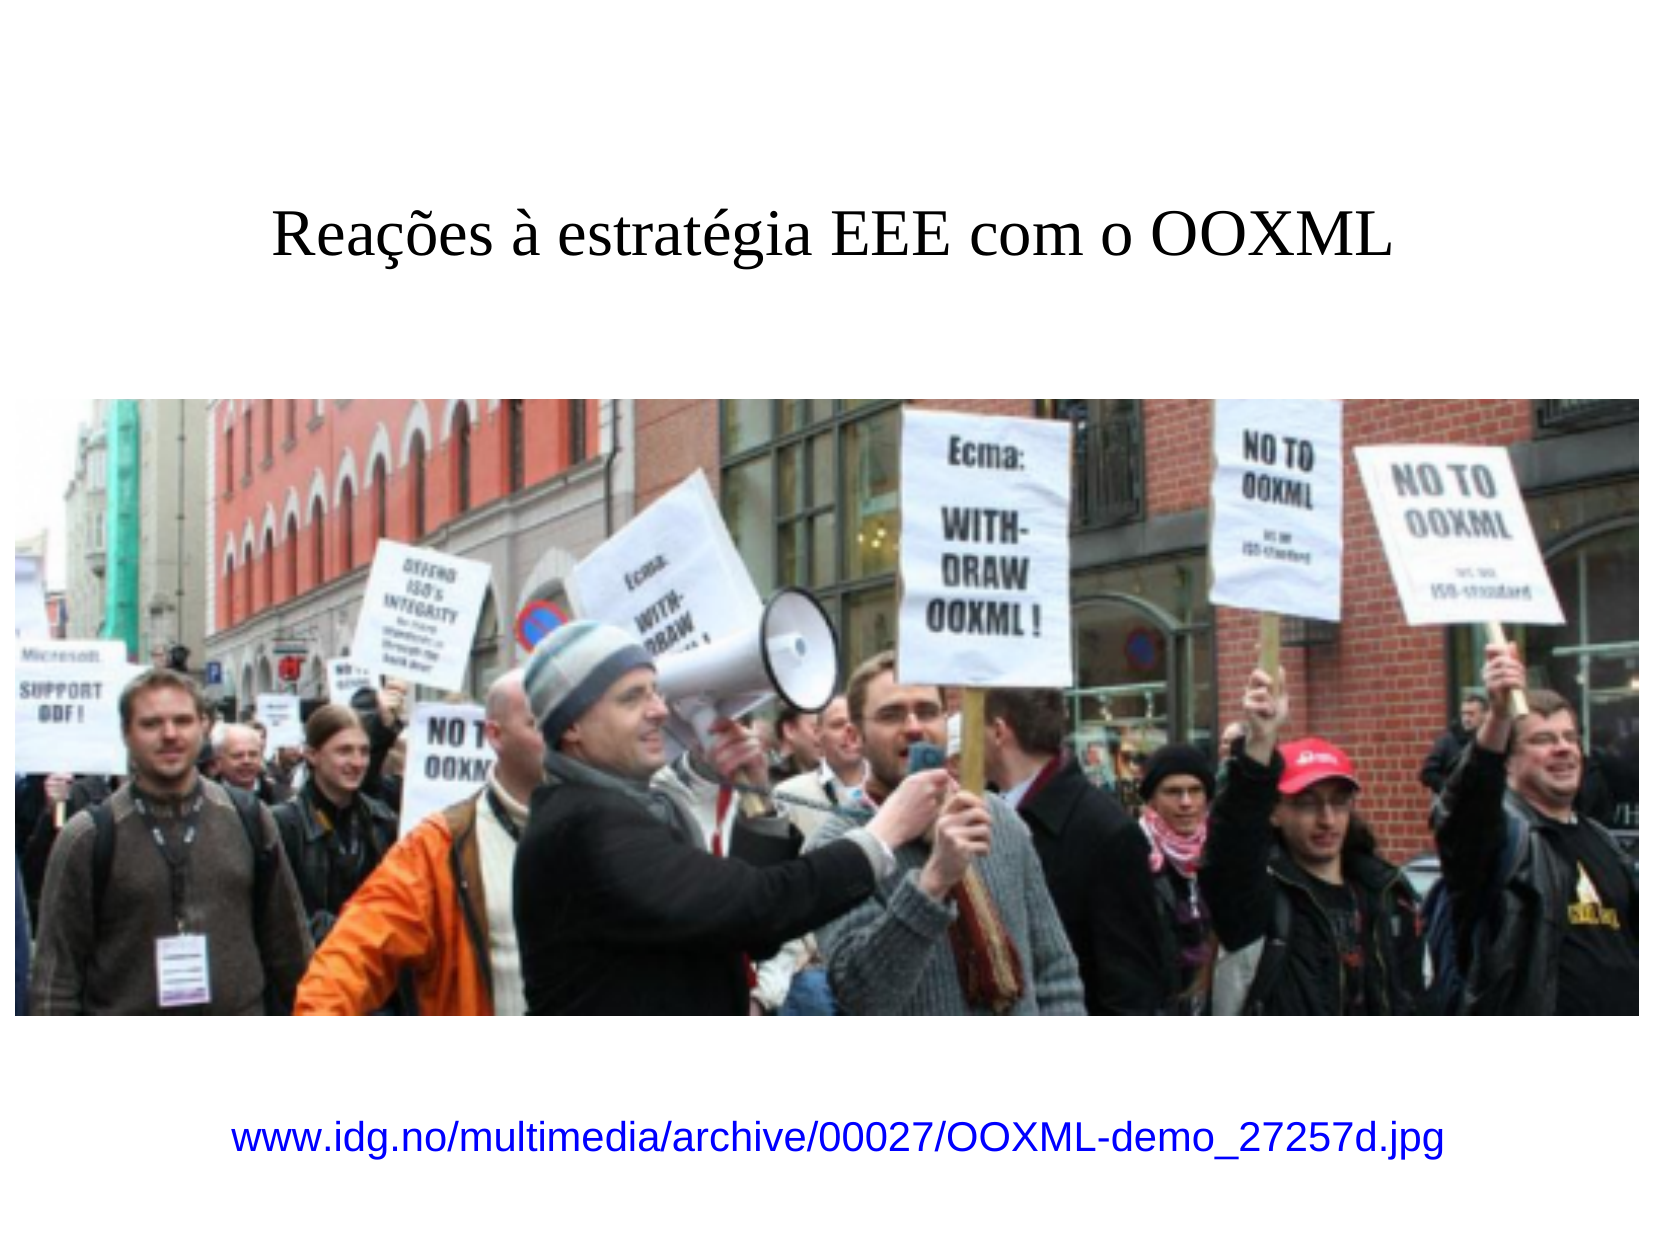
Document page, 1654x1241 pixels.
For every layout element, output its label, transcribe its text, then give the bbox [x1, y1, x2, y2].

text_box www.idg.no/multimedia/archive/00027/OOXML-demo_27257d.jpg [231, 1113, 1492, 1207]
picture [15, 399, 1639, 1016]
text_box Reações à estratégia EEE com o OOXML [154, 195, 1516, 271]
